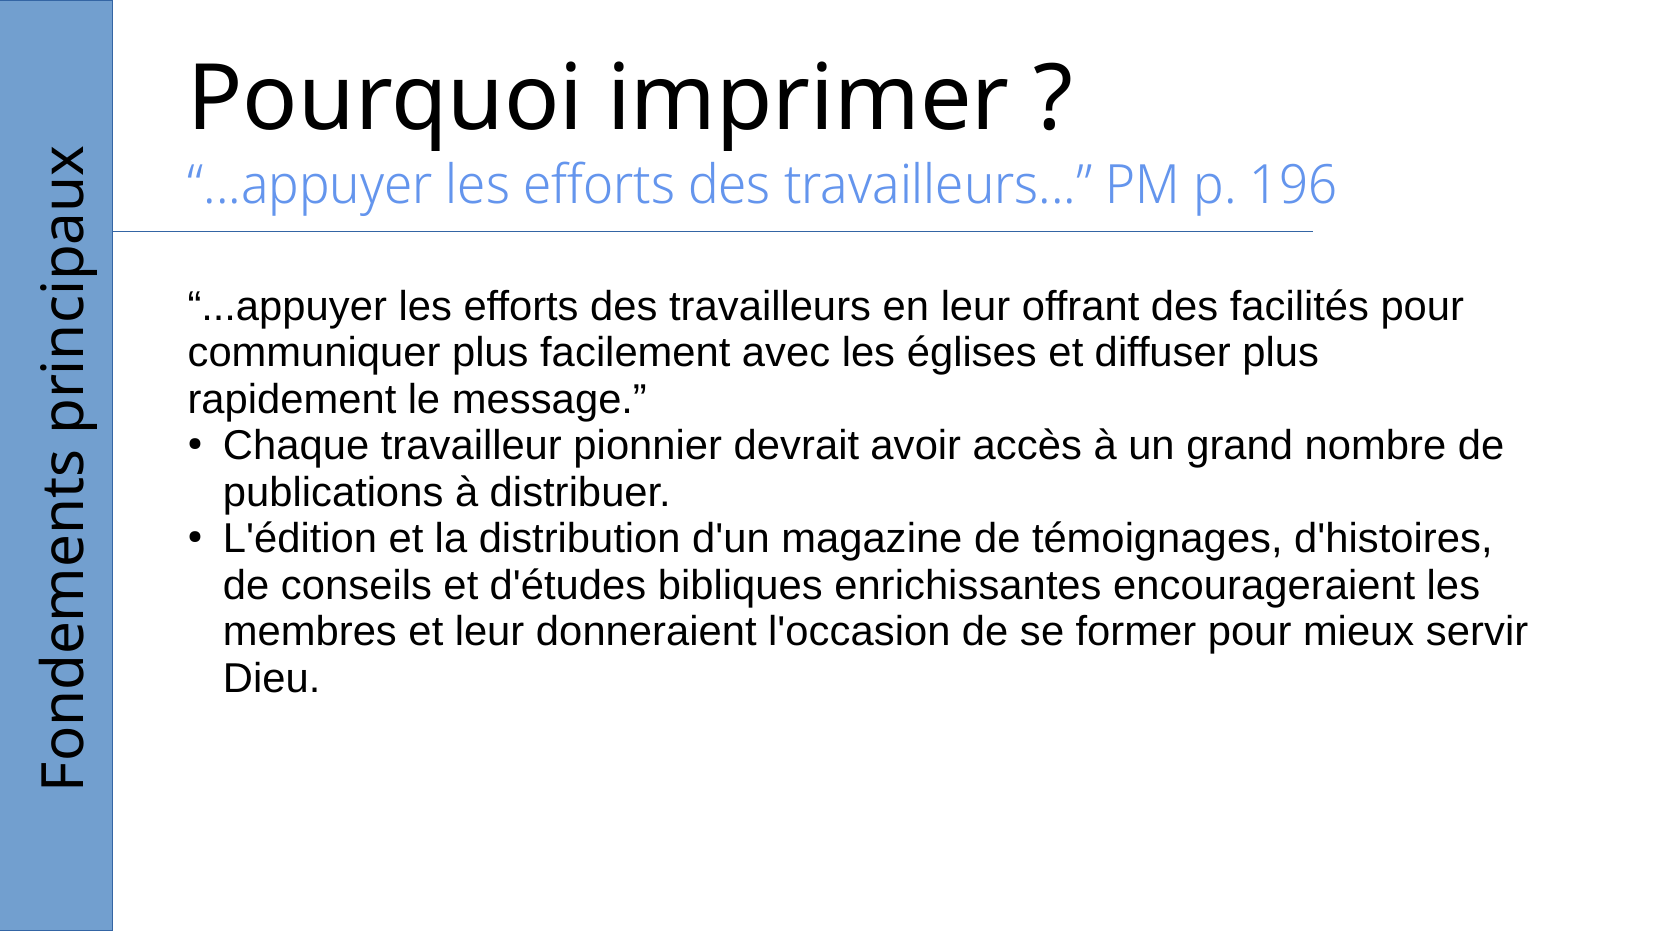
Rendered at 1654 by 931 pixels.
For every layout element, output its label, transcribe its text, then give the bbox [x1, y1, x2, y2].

title “...appuyer les efforts des travailleurs...” PM p. 196 [187, 125, 1571, 239]
subtitle “...appuyer les efforts des travailleurs en leur offrant des facilités pour communiquer plus facilement avec les églises et diffuser plus rapidement le message.” Chaque travailleur pionnier devrait avoir accès à un grand nombre de publications à distribuer. L'édition et la distribution d'un magazine de témoignages, d'histoires, de conseils et d'études bibliques enrichissantes encourageraient les membres et leur donneraient l'occasion de se former pour mieux servir Dieu. [187, 282, 1538, 887]
text_box Fondements principaux [13, 37, 105, 901]
title Pourquoi imprimer ? [187, 33, 1571, 125]
text_box [0, 0, 113, 931]
